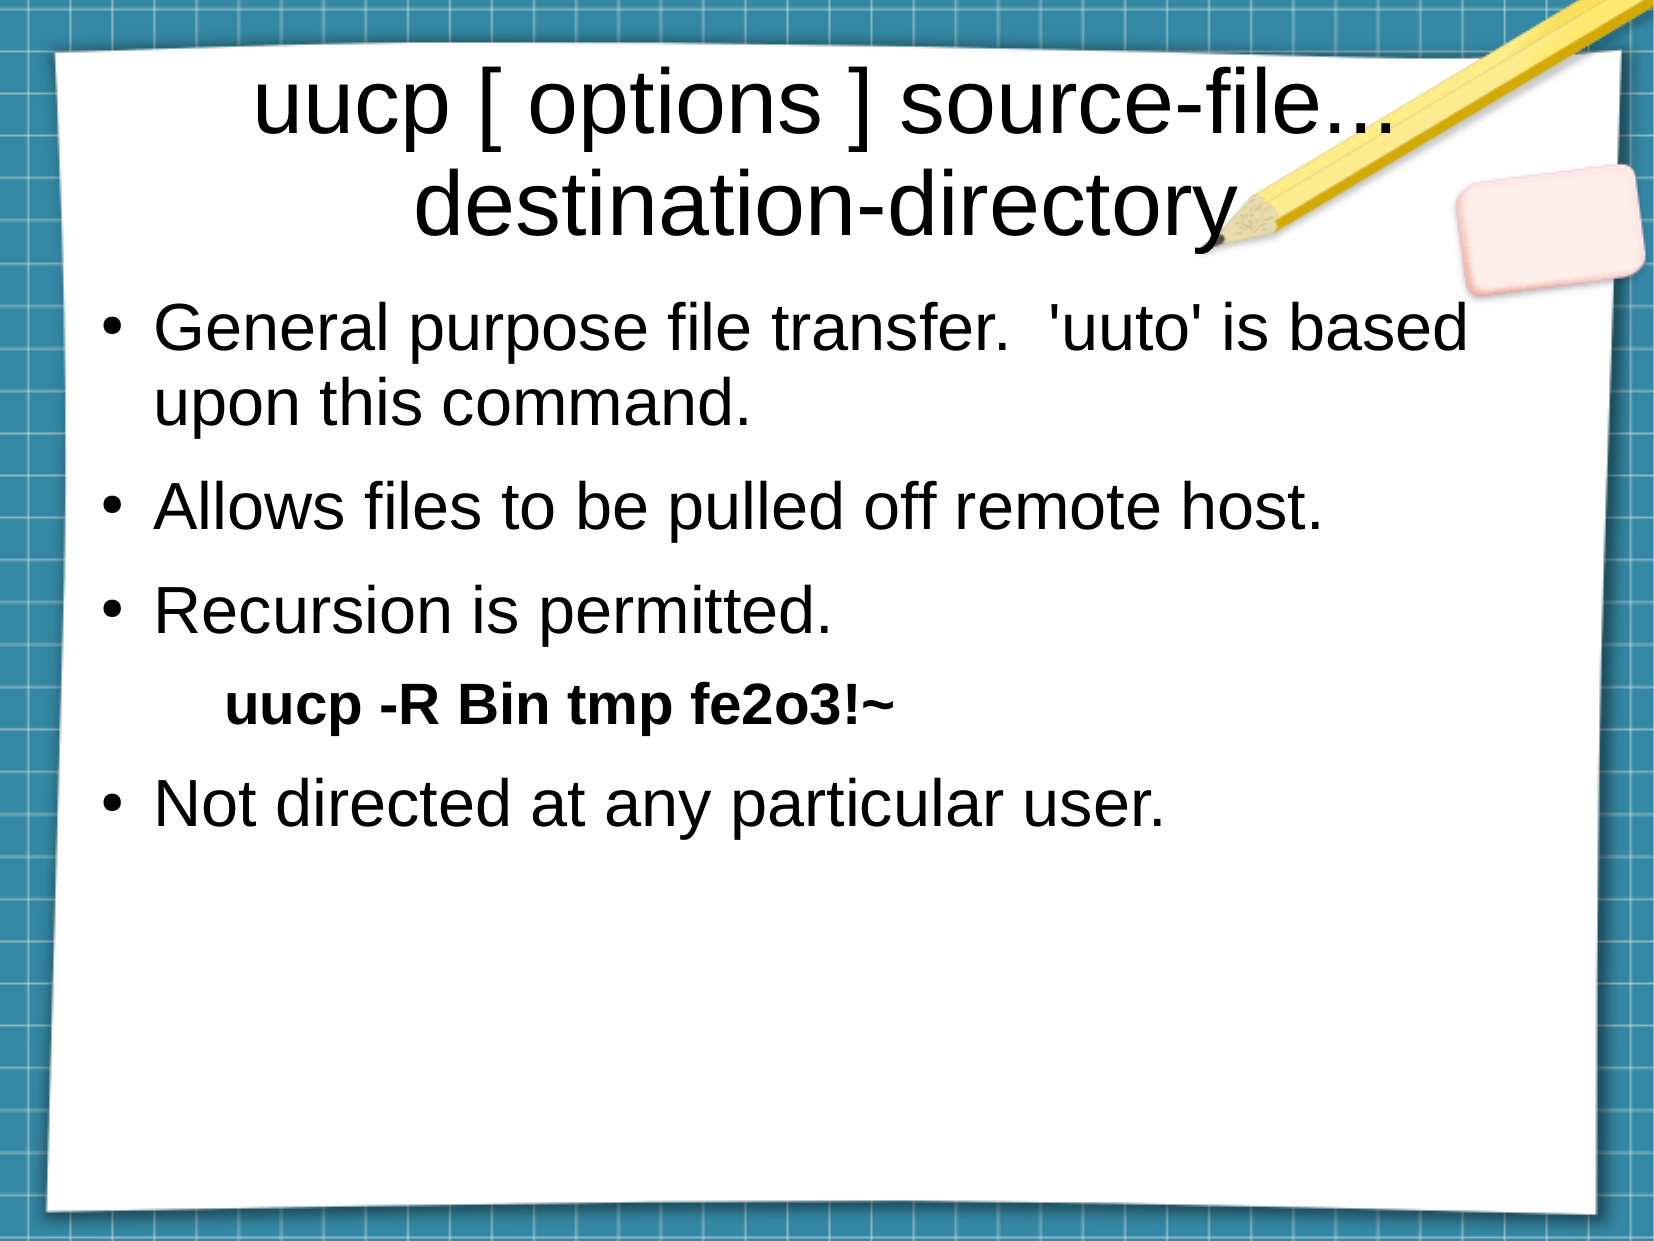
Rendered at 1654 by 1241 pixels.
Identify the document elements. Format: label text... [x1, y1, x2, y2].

picture [0, 0, 1654, 1241]
title uucp [ options ] source-file... destination-directory [82, 49, 1571, 257]
list General purpose file transfer. 'uuto' is based upon this command. Allows files to be pulled off remote host. Recursion is permitted. uucp -R Bin tmp fe2o3!~ Not directed at any particular user. [82, 290, 1571, 1010]
